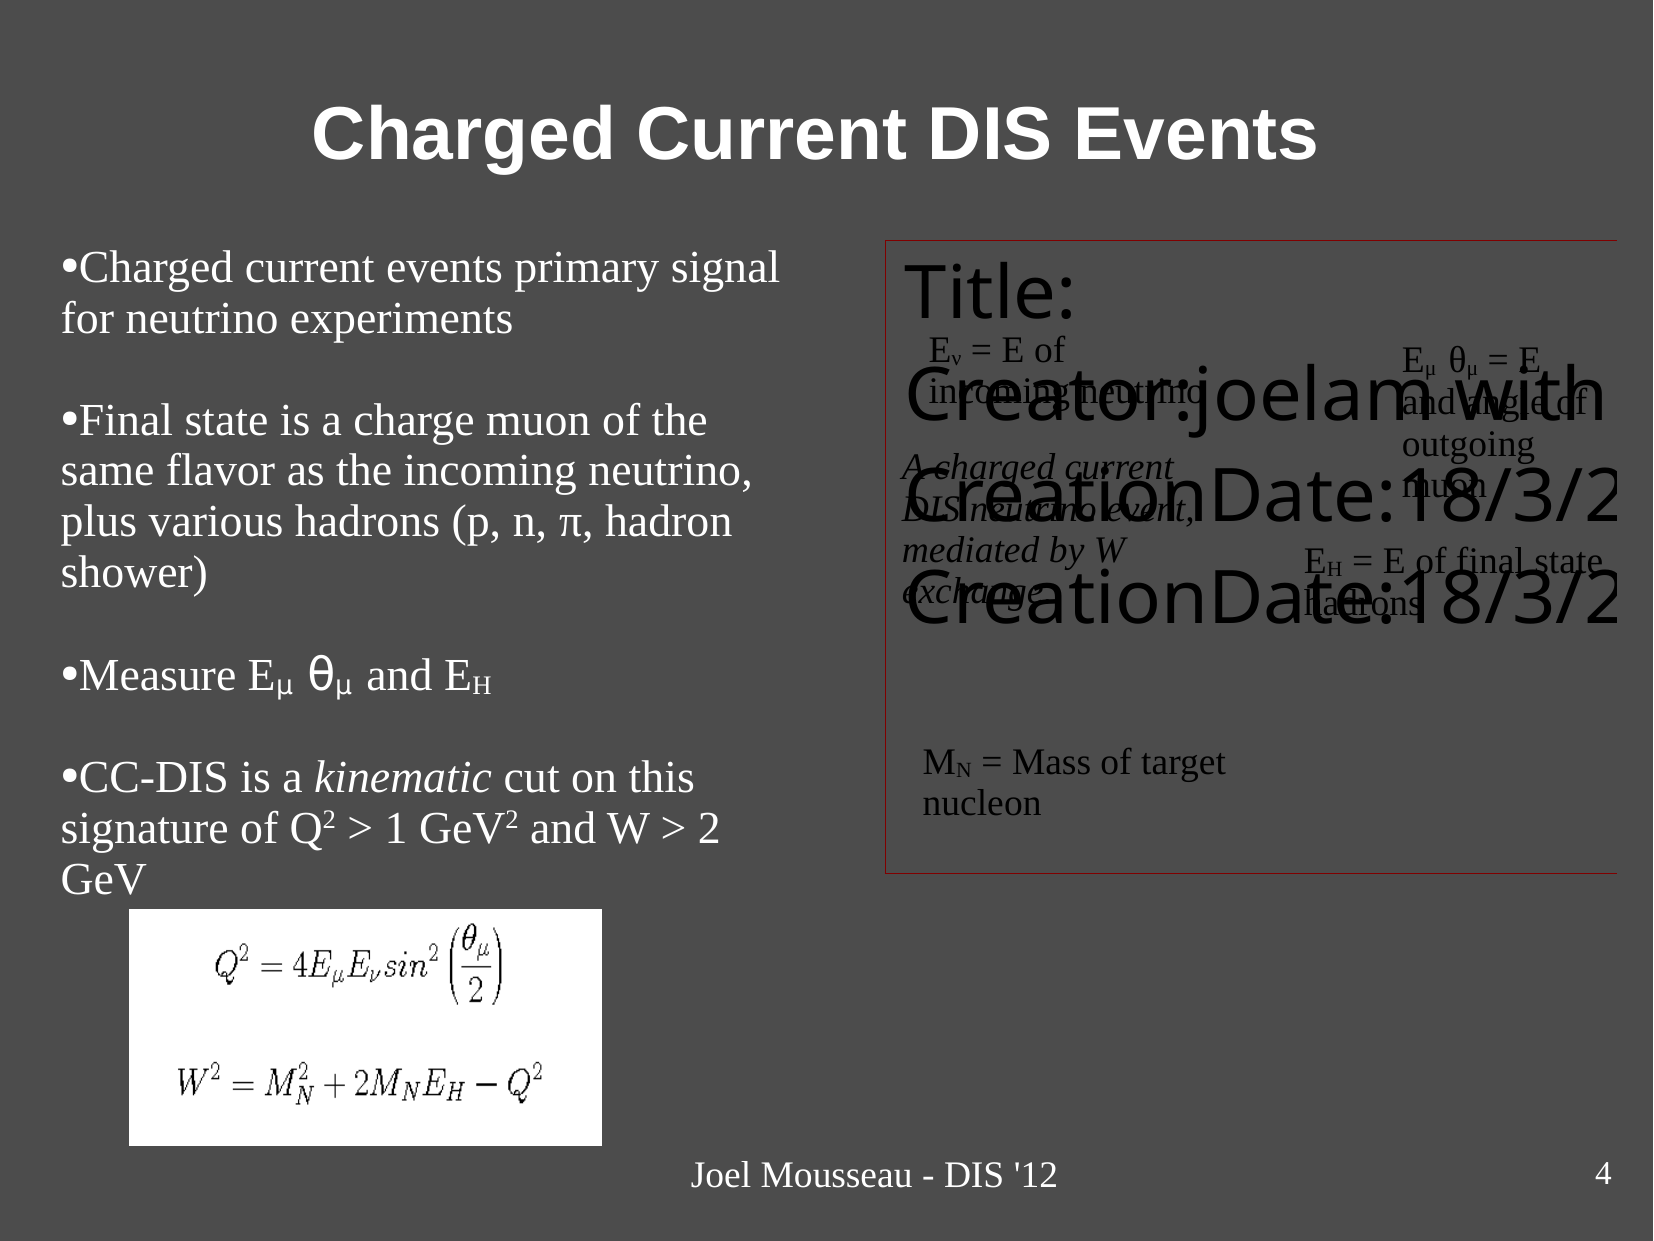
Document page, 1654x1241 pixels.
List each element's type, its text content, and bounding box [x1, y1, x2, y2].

text_box Eν = E of incoming neutrino [913, 321, 1224, 432]
text_box EH = E of final state hadrons [1289, 532, 1641, 644]
text_box Charged current events primary signal for neutrino experiments Final state is a charge muon of the same flavor as the incoming neutrino, plus various hadrons (p, n, π, hadron shower) Measure Eμ θμ and EH CC-DIS is a kinematic cut on this signature of Q2 > 1 GeV2 and W > 2 GeV [45, 234, 826, 929]
picture [129, 909, 602, 1146]
text_box A charged current DIS neutrino event, mediated by W exchange. [887, 438, 1216, 620]
text_box MN = Mass of target nucleon [908, 733, 1277, 844]
text_box Eμ θμ = E and angle of outgoing muon [1387, 330, 1619, 525]
picture [880, 235, 1617, 874]
title Charged Current DIS Events [169, 37, 1463, 230]
